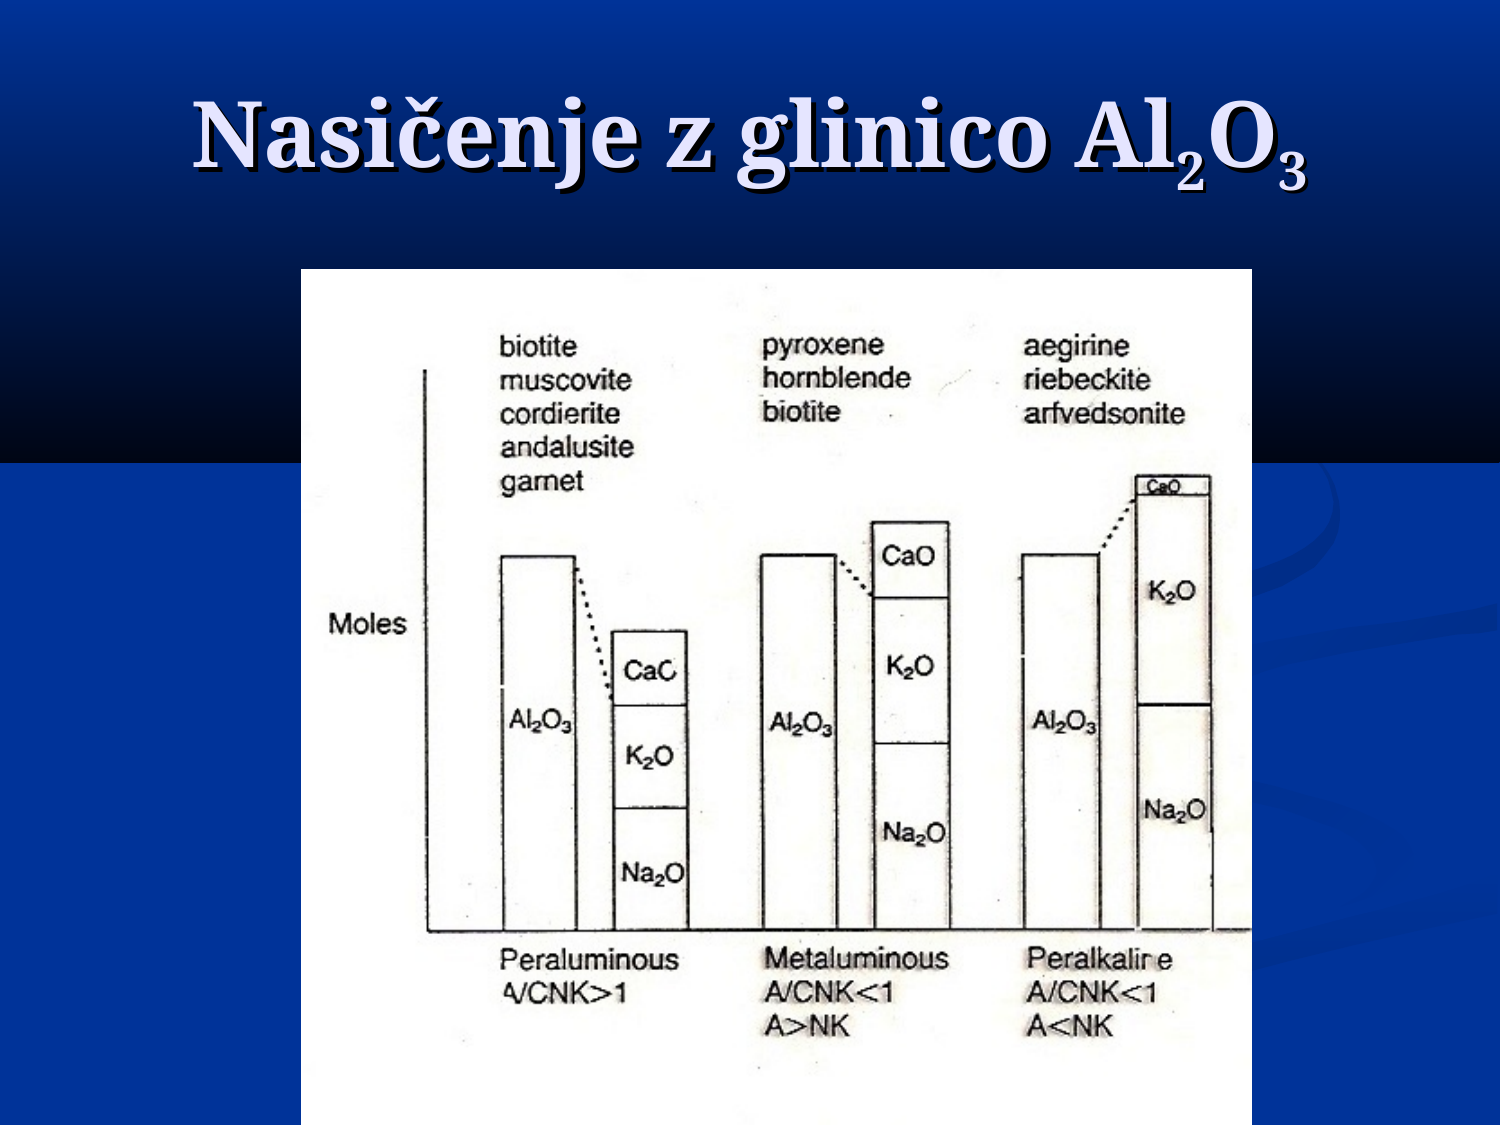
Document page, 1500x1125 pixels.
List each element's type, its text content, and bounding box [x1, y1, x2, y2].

text_box [301, 269, 1252, 1125]
title Nasičenje z glinico Al2O3 [75, 45, 1426, 233]
